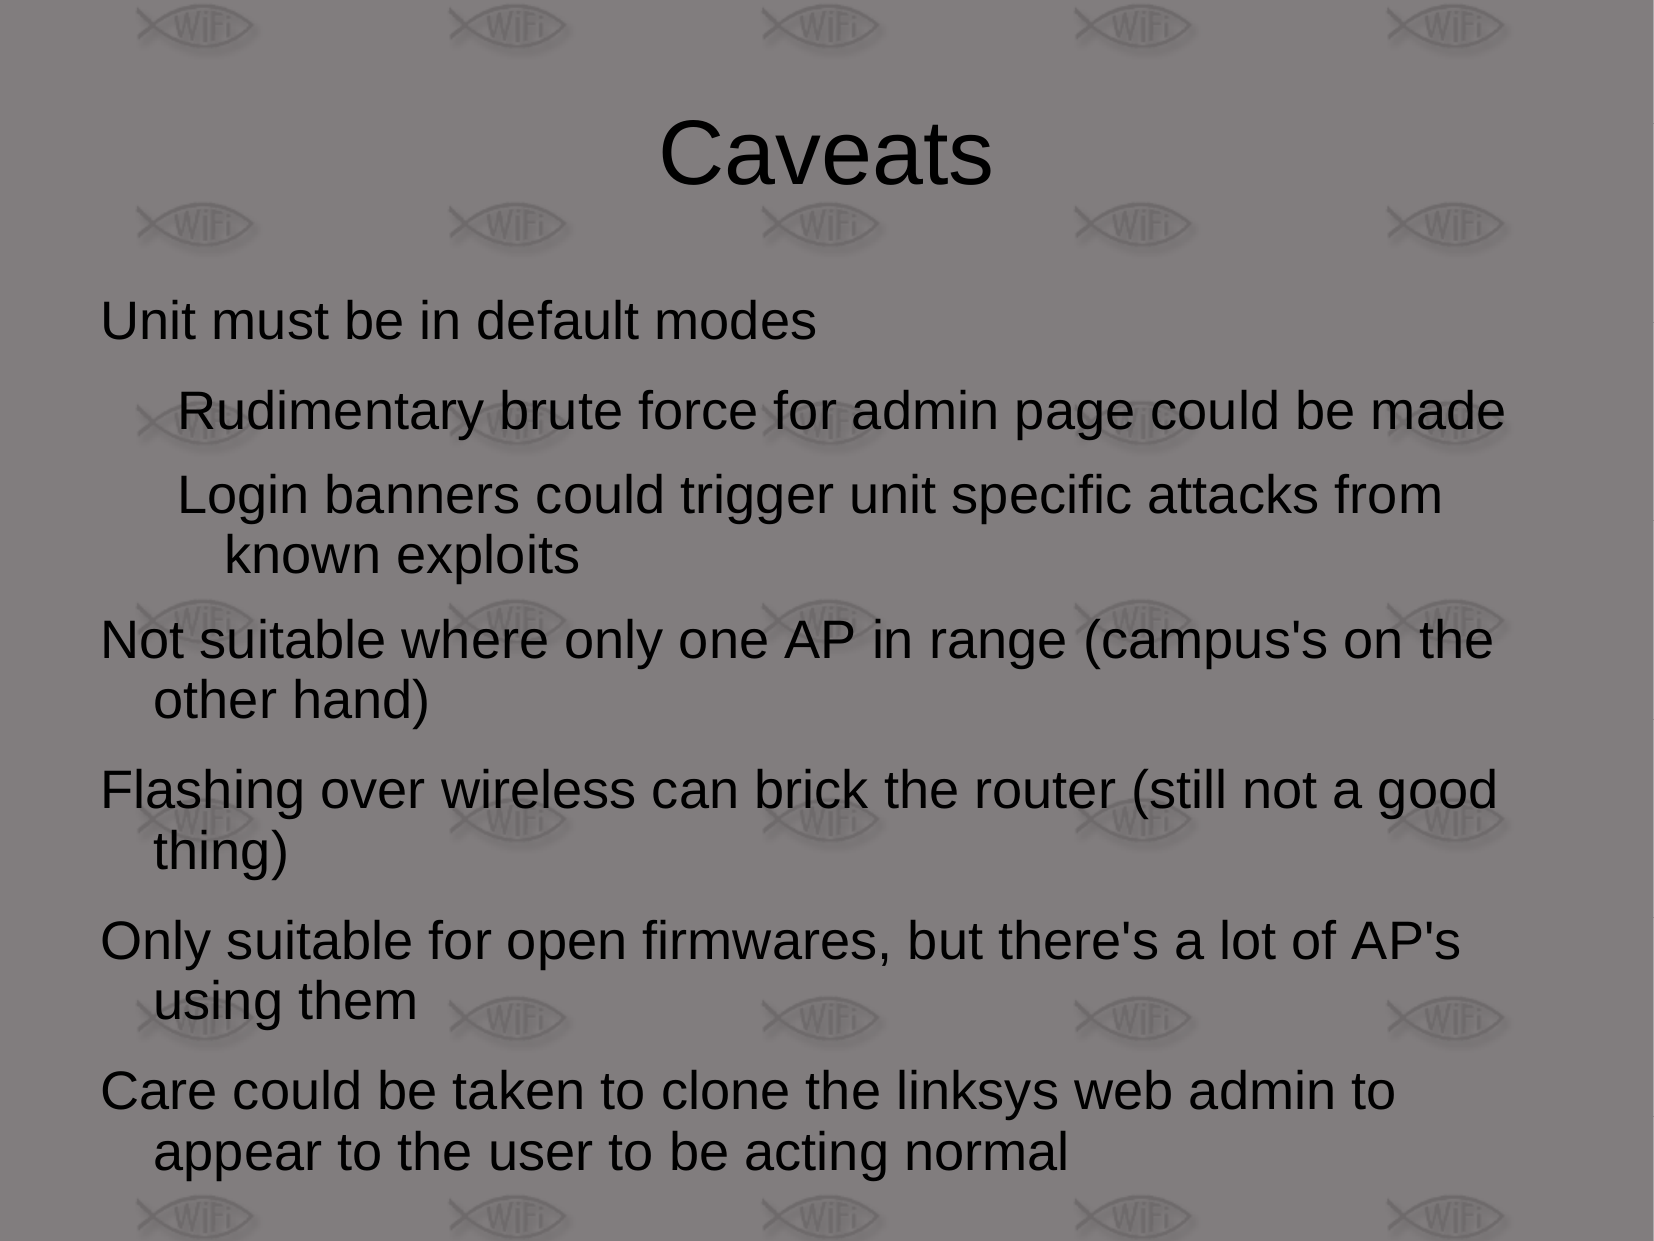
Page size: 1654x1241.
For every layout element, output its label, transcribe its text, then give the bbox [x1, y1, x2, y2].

picture [0, 0, 1654, 1241]
list Unit must be in default modes Rudimentary brute force for admin page could be made Login banners could trigger unit specific attacks from known exploits Not suitable where only one AP in range (campus's on the other hand) Flashing over wireless can brick the router (still not a good thing) Only suitable for open firmwares, but there's a lot of AP's using them Care could be taken to clone the linksys web admin to appear to the user to be acting normal [82, 290, 1571, 1201]
title Caveats [82, 49, 1571, 257]
